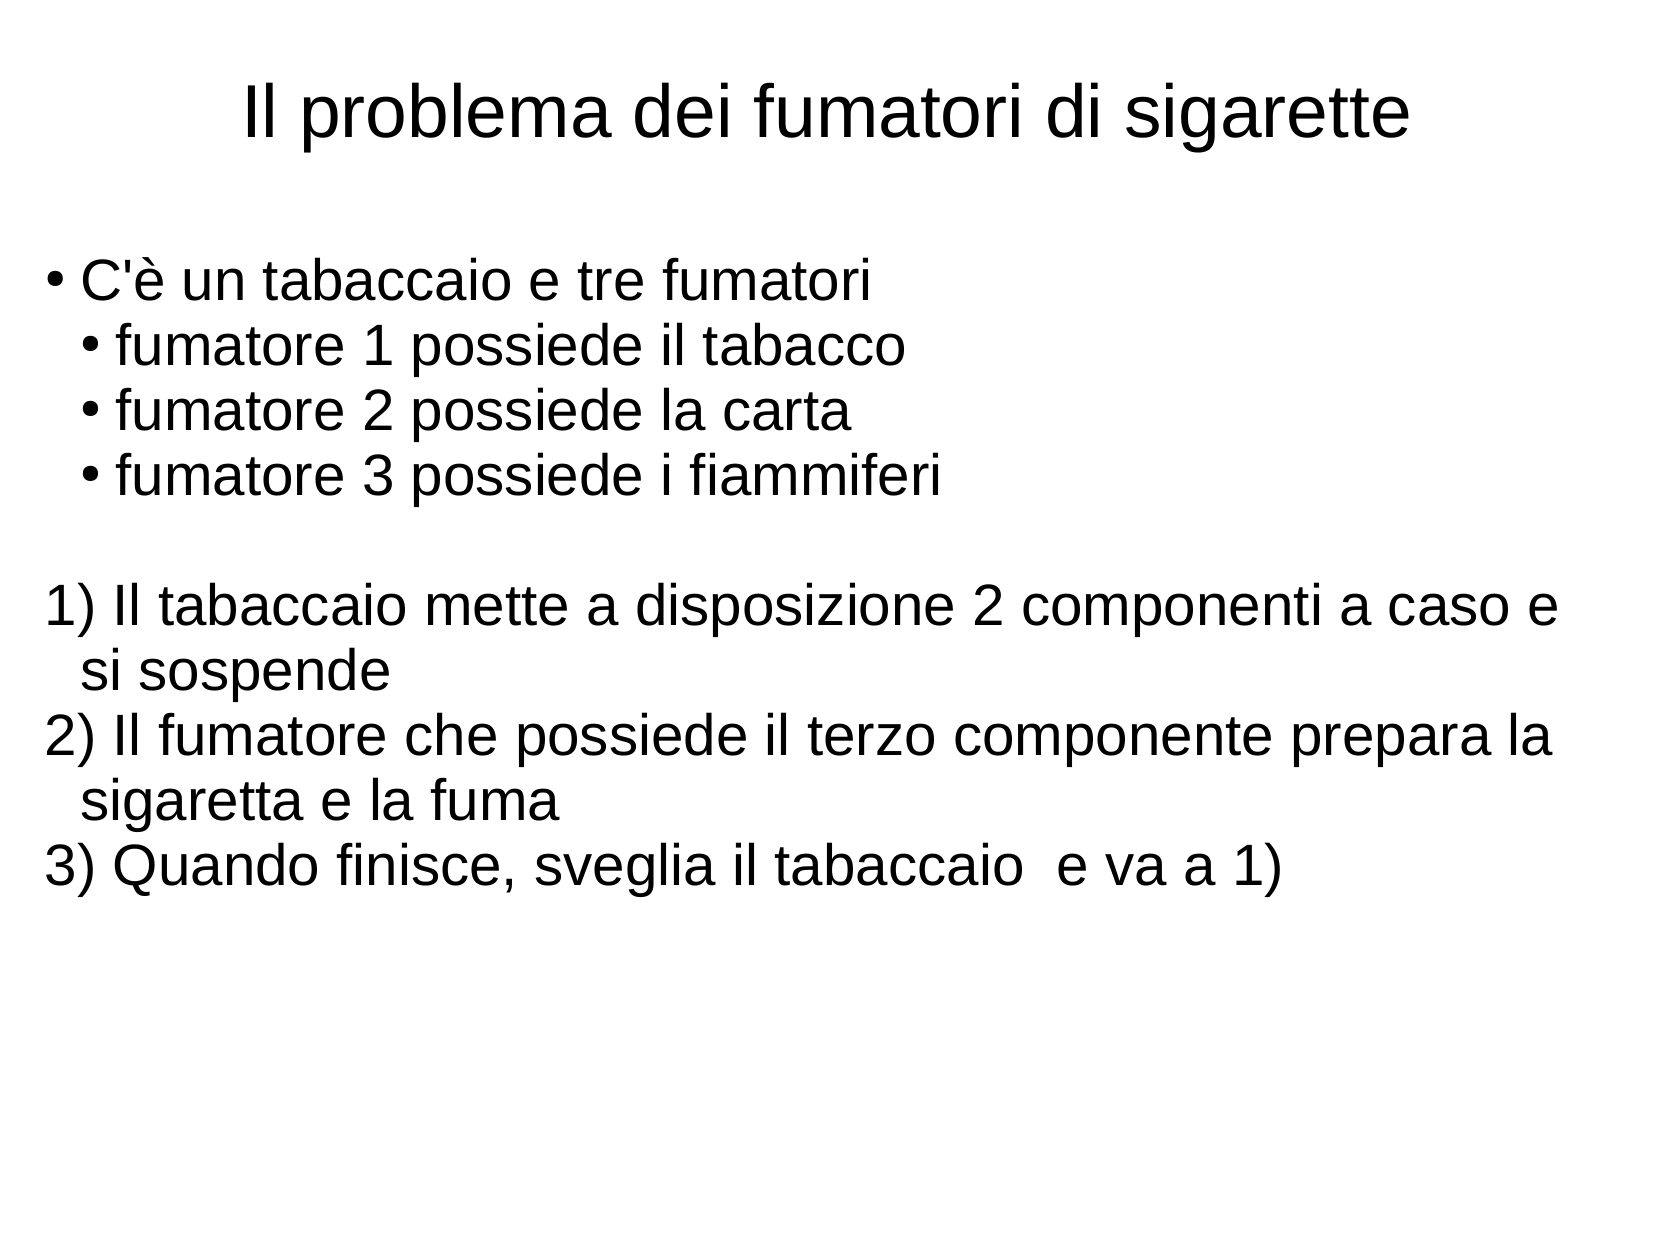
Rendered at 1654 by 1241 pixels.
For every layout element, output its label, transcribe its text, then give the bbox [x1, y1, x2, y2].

text_box C'è un tabaccaio e tre fumatori fumatore 1 possiede il tabacco fumatore 2 possiede la carta fumatore 3 possiede i fiammiferi Il tabaccaio mette a disposizione 2 componenti a caso e si sospende Il fumatore che possiede il terzo componente prepara la sigaretta e la fuma Quando finisce, sveglia il tabaccaio e va a 1) [30, 240, 1606, 908]
title Il problema dei fumatori di sigarette [82, 8, 1571, 216]
